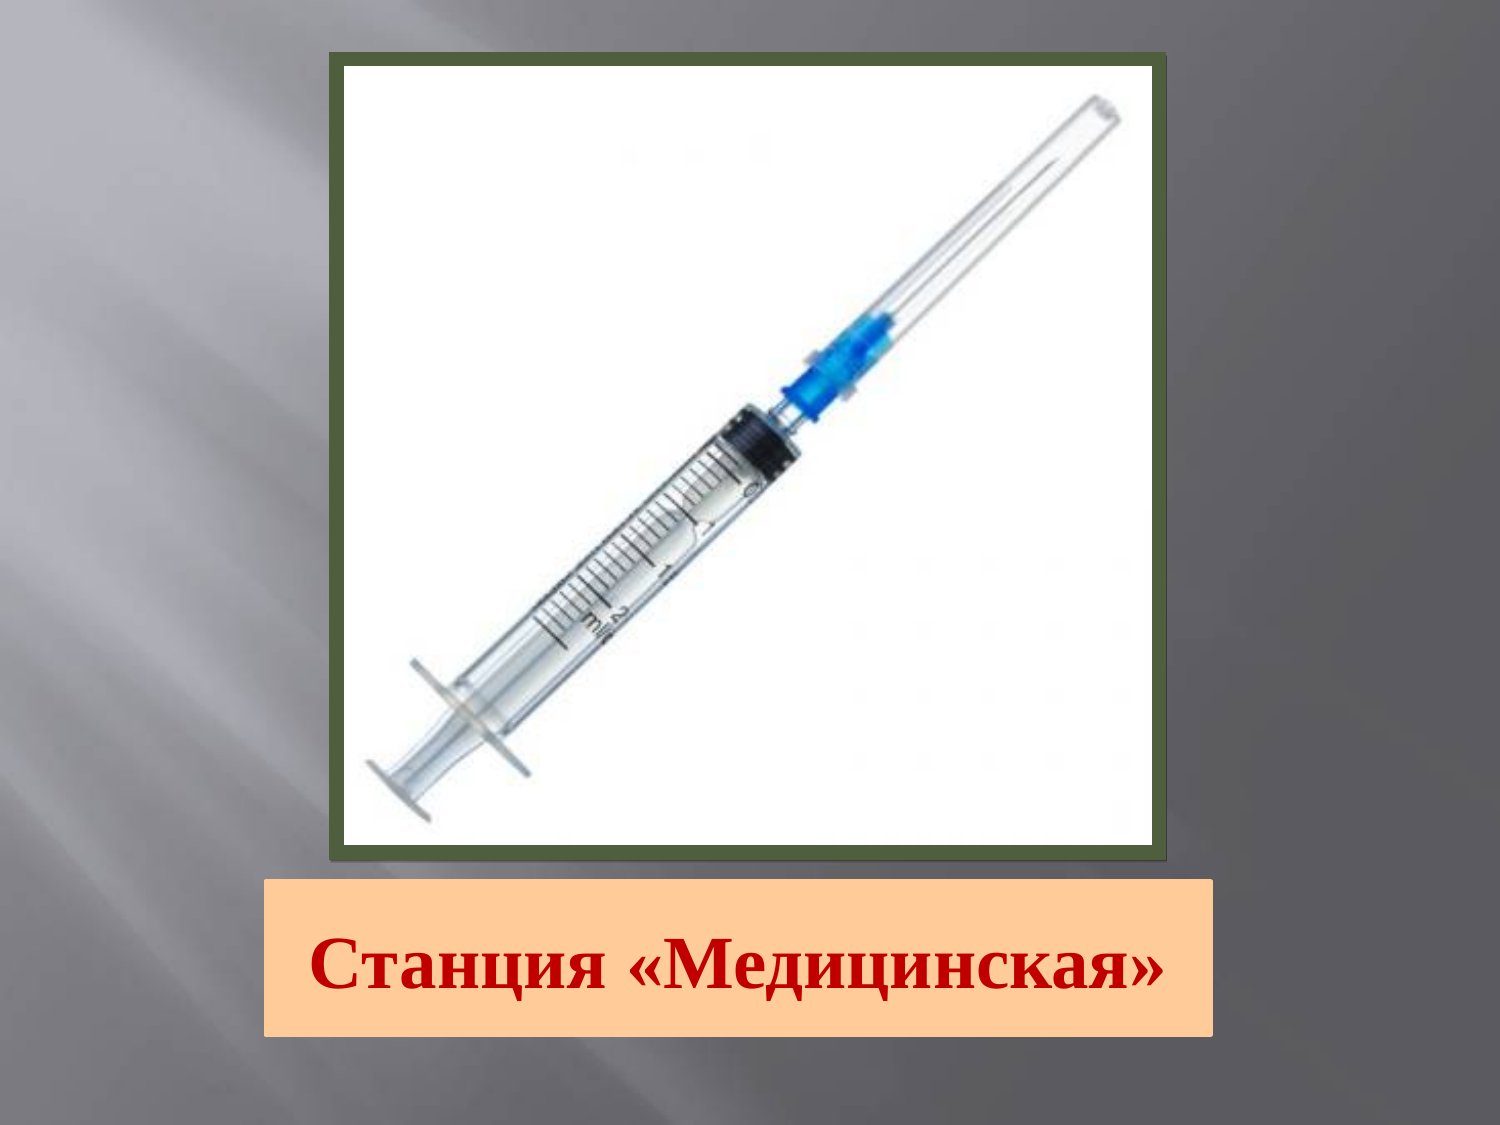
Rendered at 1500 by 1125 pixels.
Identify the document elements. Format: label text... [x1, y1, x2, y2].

text_box Станция «Медицинская» [265, 881, 1211, 1035]
picture [0, 0, 1500, 1125]
